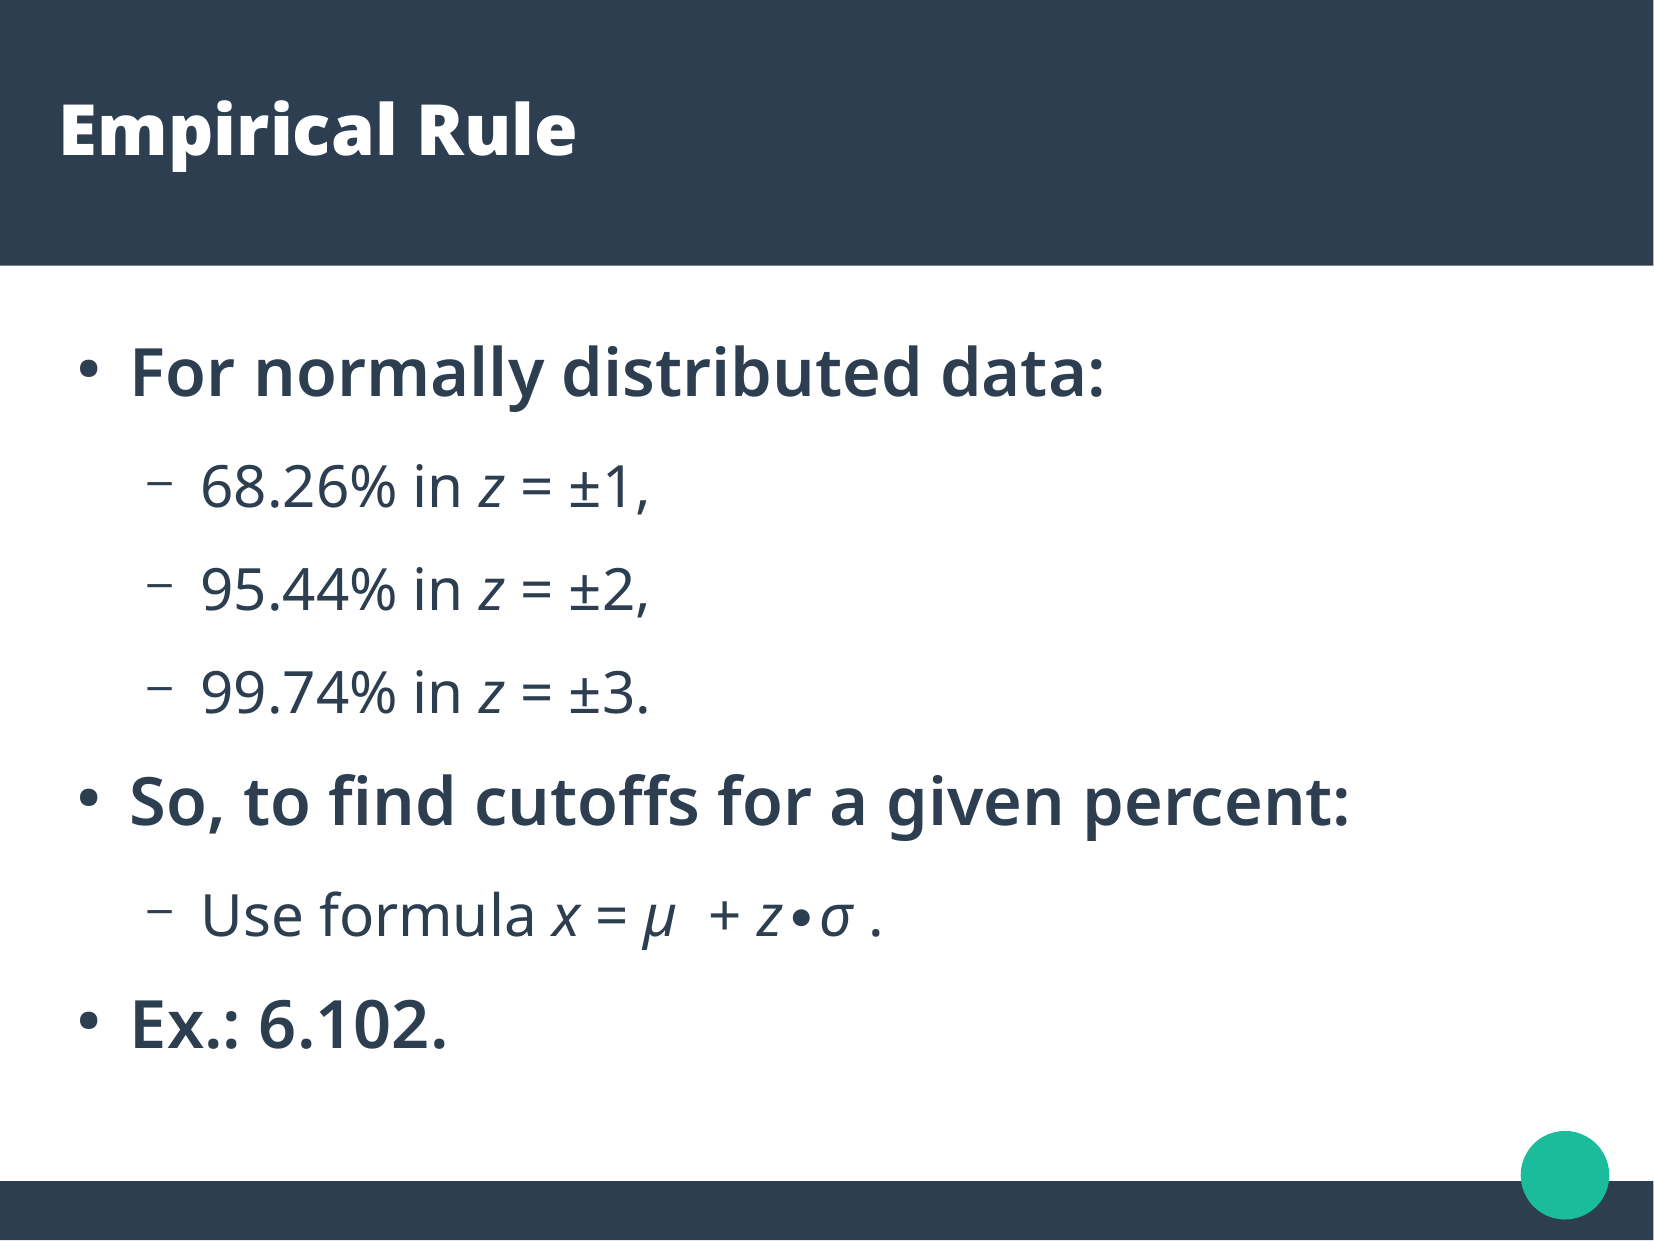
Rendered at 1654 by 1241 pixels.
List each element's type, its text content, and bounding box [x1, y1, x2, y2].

list For normally distributed data: 68.26% in z = ±1, 95.44% in z = ±2, 99.74% in z = ±3. So, to find cutoffs for a given percent: Use formula x = μ + z∙σ . Ex.: 6.102. [59, 324, 1595, 1152]
title Empirical Rule [59, 49, 1595, 207]
